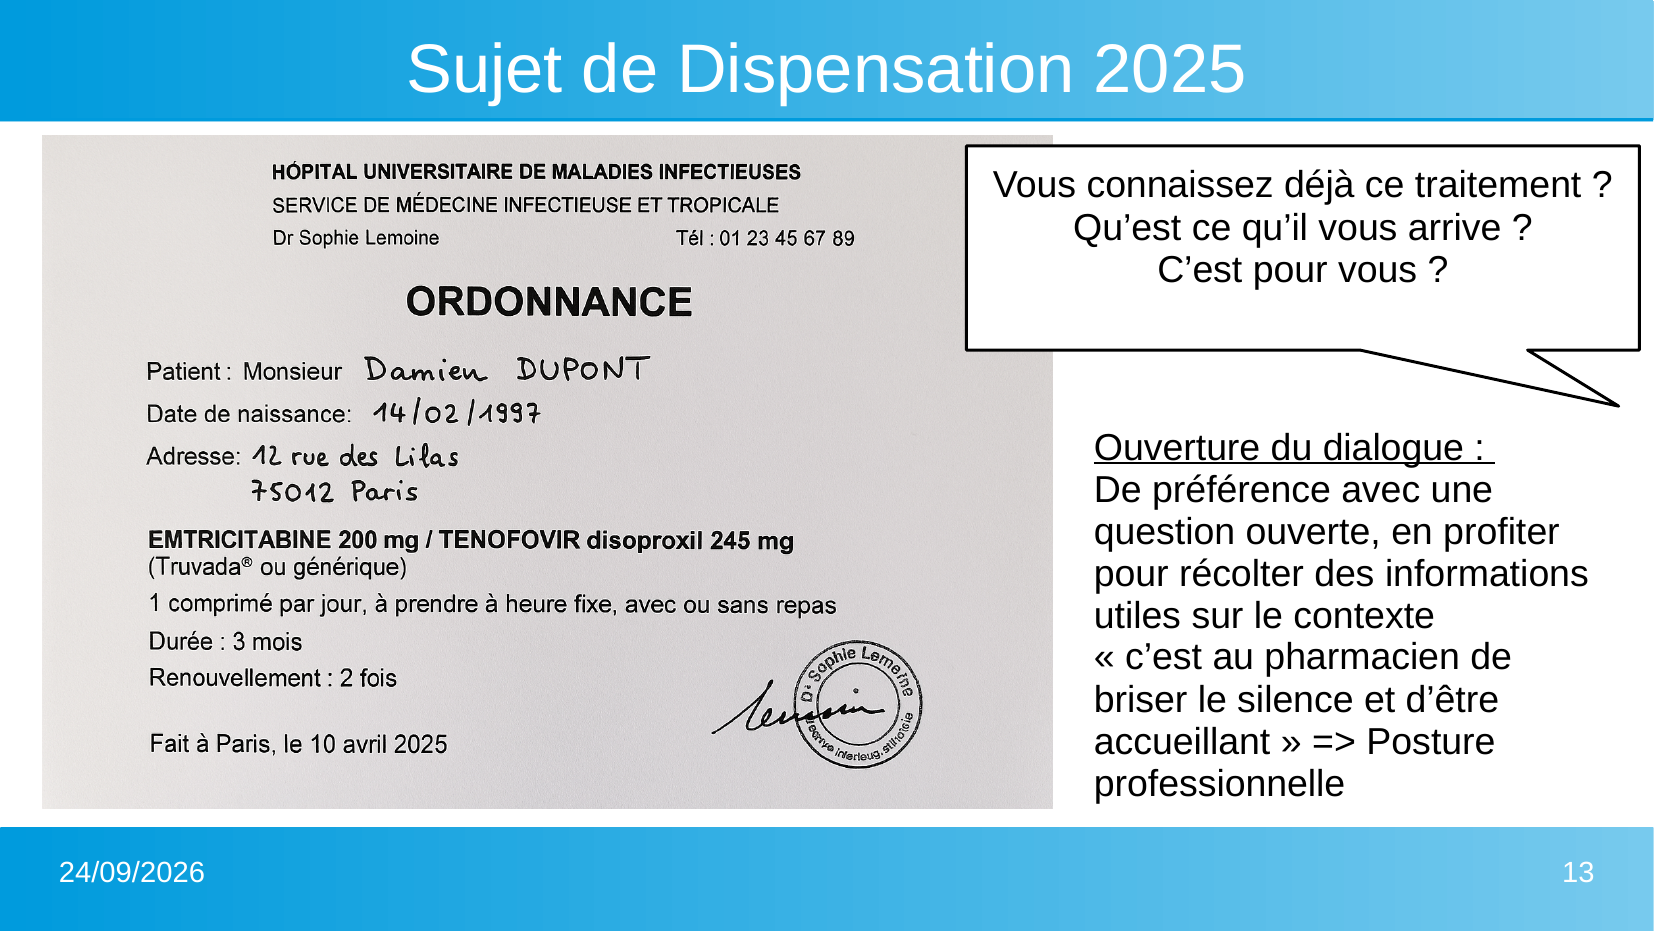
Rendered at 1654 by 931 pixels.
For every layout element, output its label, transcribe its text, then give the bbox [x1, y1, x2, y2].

picture [42, 135, 1053, 809]
text_box Vous connaissez déjà ce traitement ? Qu’est ce qu’il vous arrive ? C’est pour vous ? [966, 145, 1640, 407]
title Sujet de Dispensation 2025 [59, 29, 1595, 108]
text_box Ouverture du dialogue : De préférence avec une question ouverte, en profiter pour récolter des informations utiles sur le contexte « c’est au pharmacien de briser le silence et d’être accueillant » => Posture professionnelle [1079, 418, 1621, 841]
